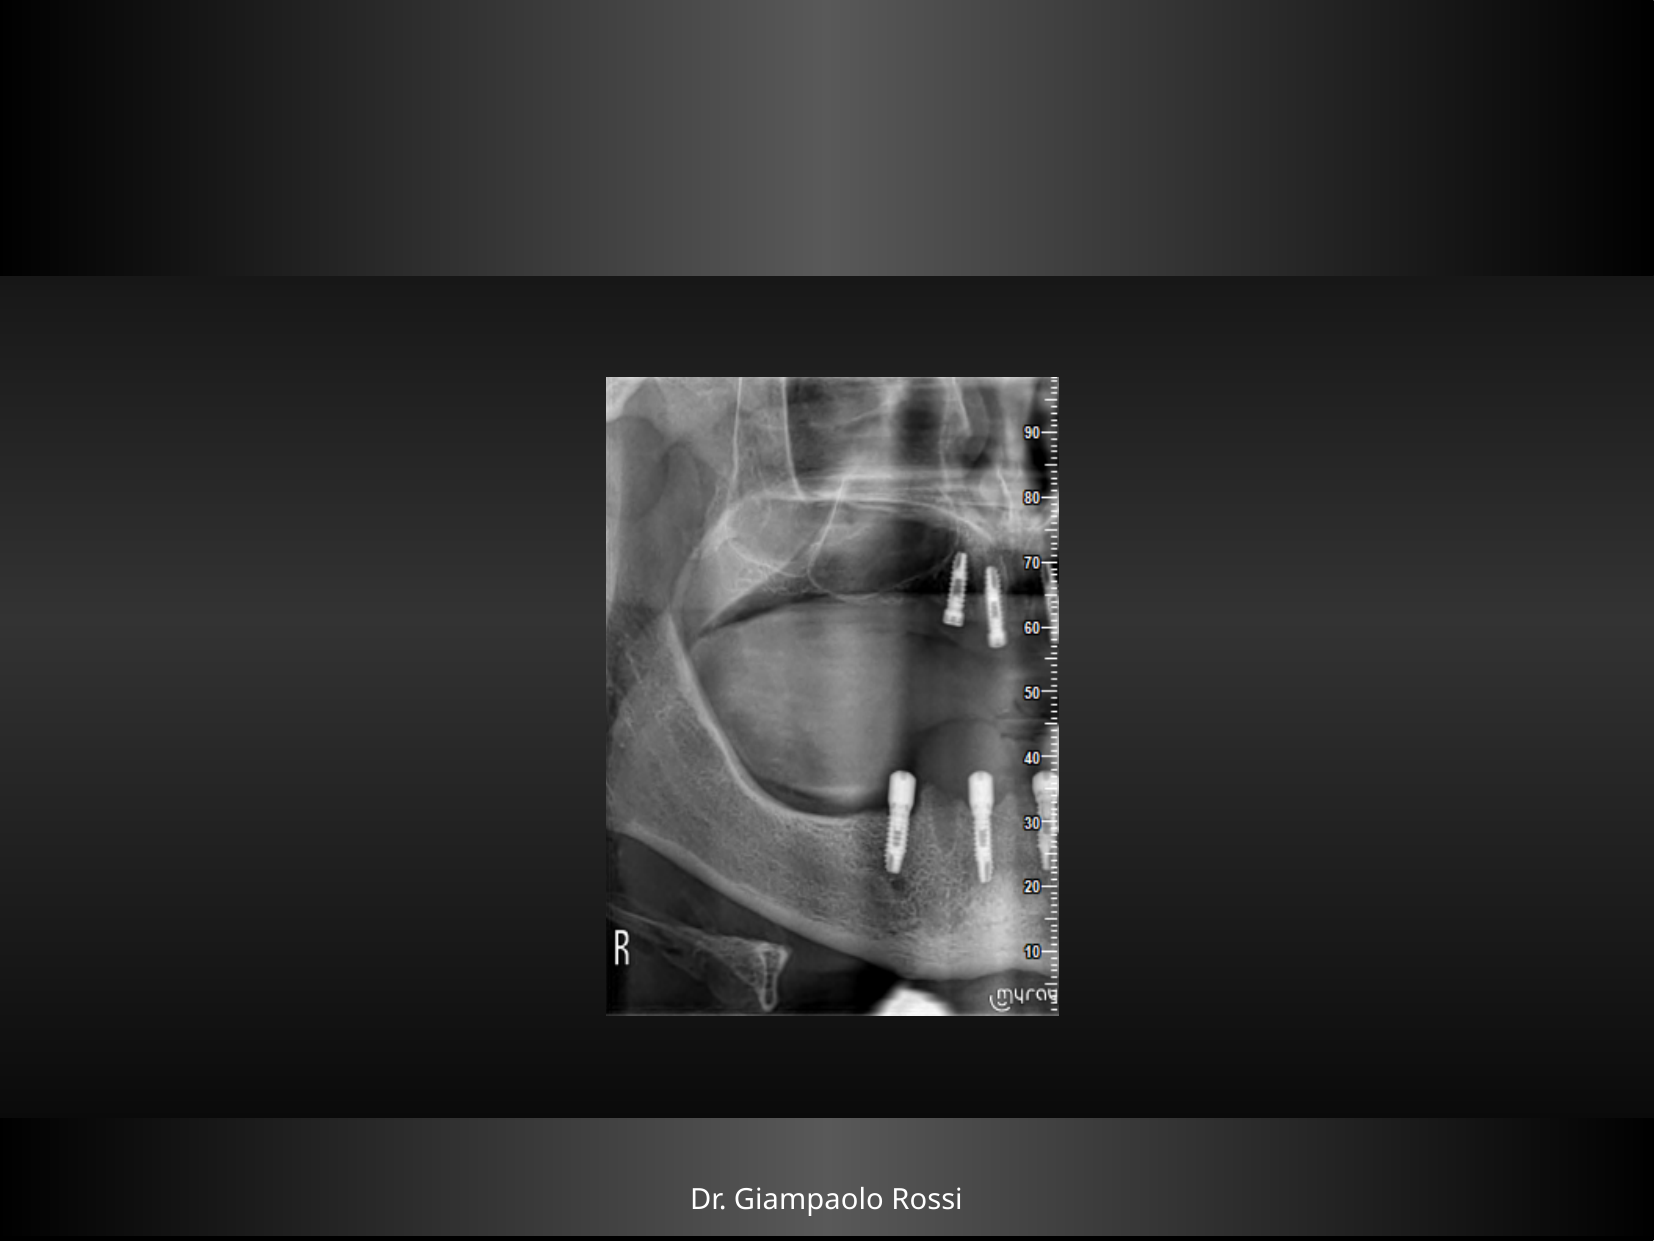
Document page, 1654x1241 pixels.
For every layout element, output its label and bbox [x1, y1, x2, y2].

picture [606, 377, 1059, 1016]
